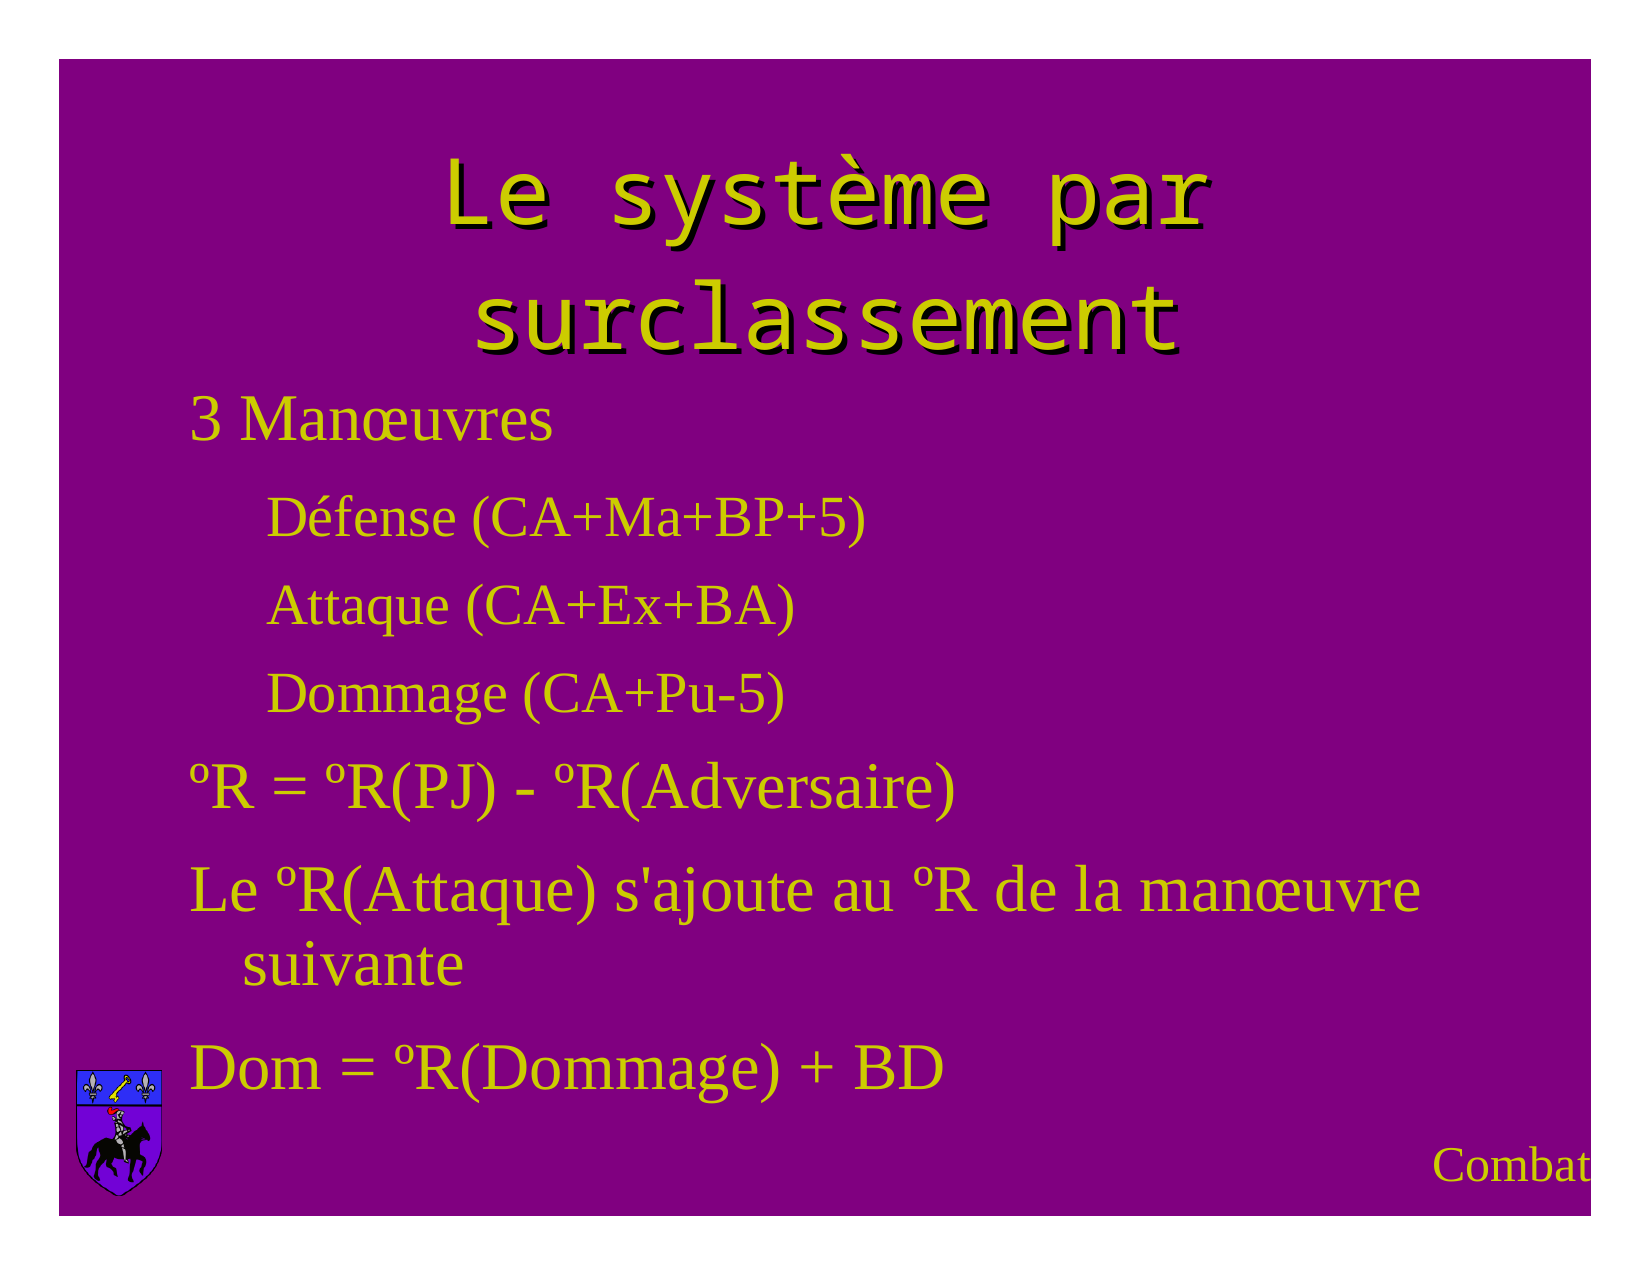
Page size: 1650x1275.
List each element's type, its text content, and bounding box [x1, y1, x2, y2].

picture [76, 1070, 162, 1196]
text_box Combat [1397, 1137, 1591, 1193]
list 3 Manœuvres Défense (CA+Ma+BP+5) Attaque (CA+Ex+BA) Dommage (CA+Pu-5) ºR = ºR(PJ) - ºR(Adversaire) Le ºR(Attaque) s'ajoute au ºR de la manœuvre suivante Dom = ºR(Dommage) + BD [171, 380, 1480, 1110]
title Le système par surclassement [171, 155, 1480, 349]
